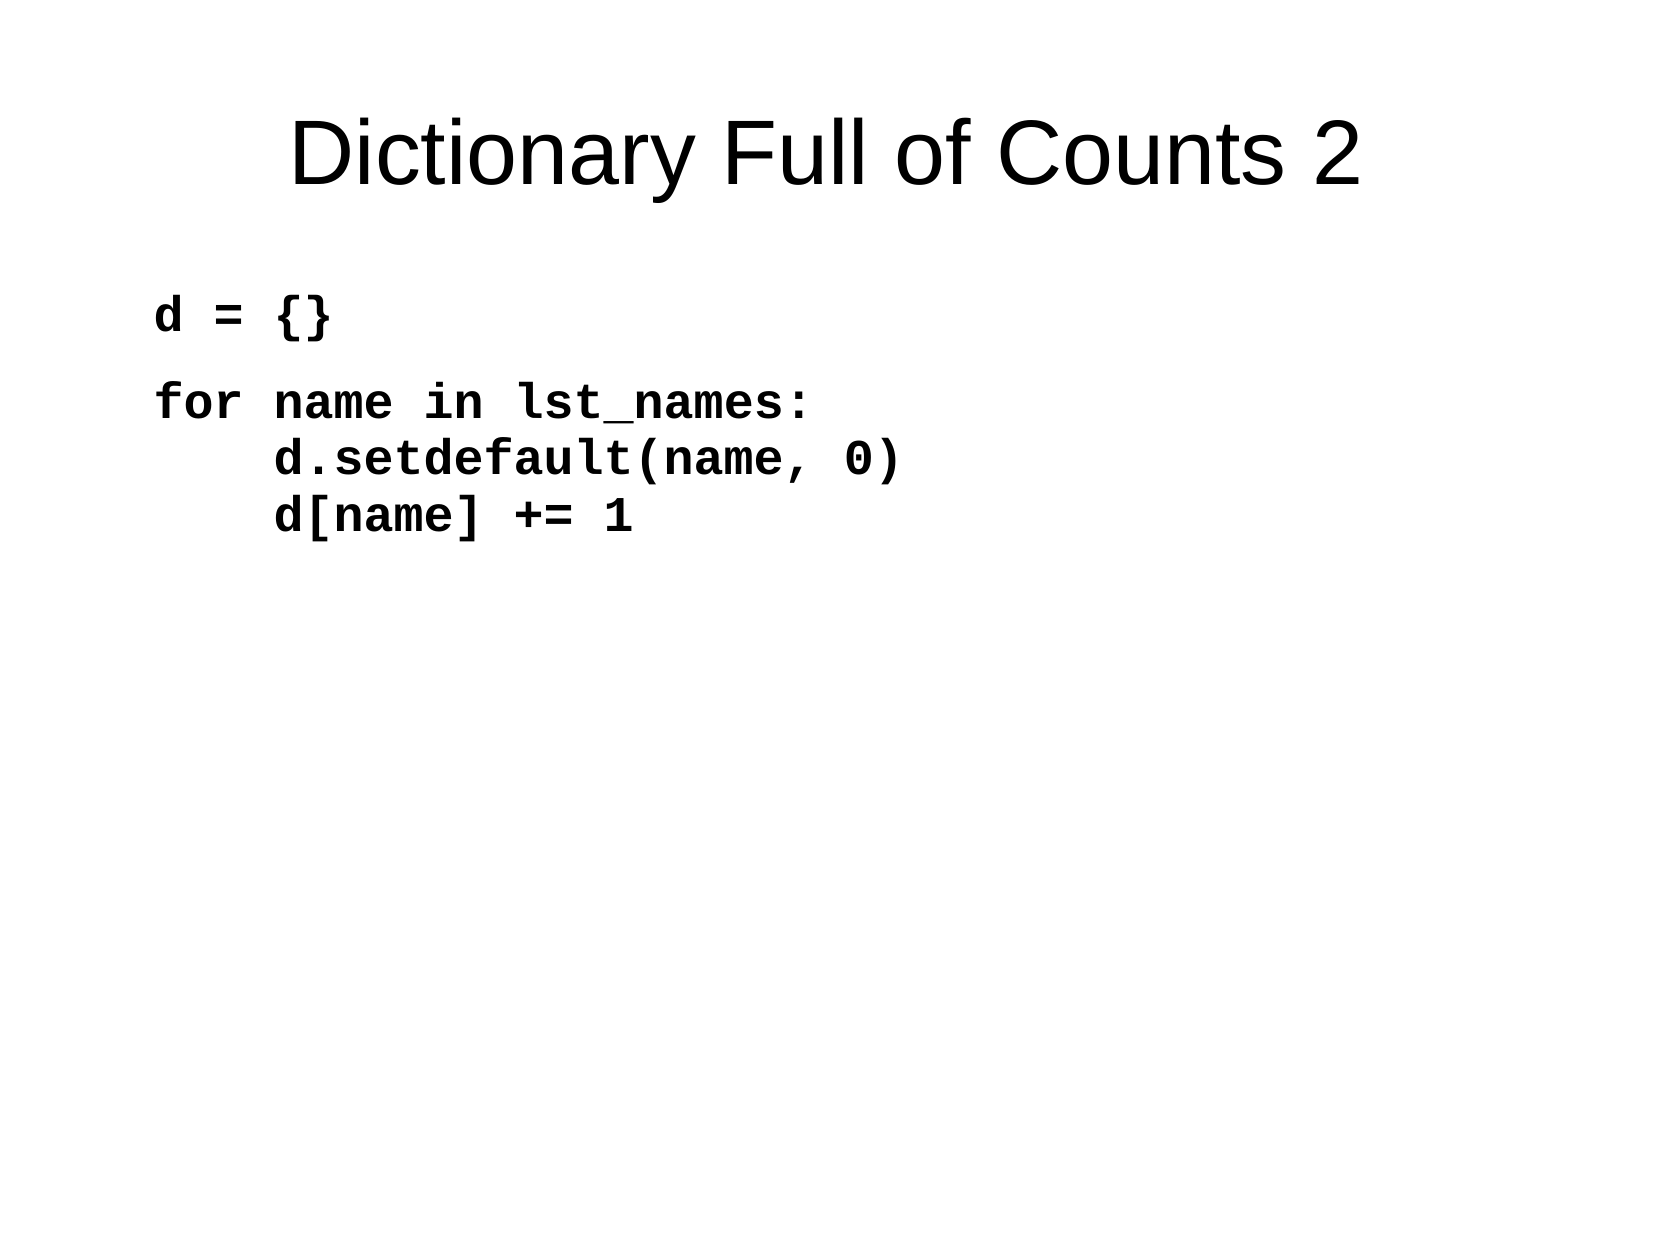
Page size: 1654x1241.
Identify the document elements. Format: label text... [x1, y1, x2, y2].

list d = {} for name in lst_names: d.setdefault(name, 0) d[name] += 1 [82, 290, 1571, 1010]
title Dictionary Full of Counts 2 [82, 49, 1571, 257]
